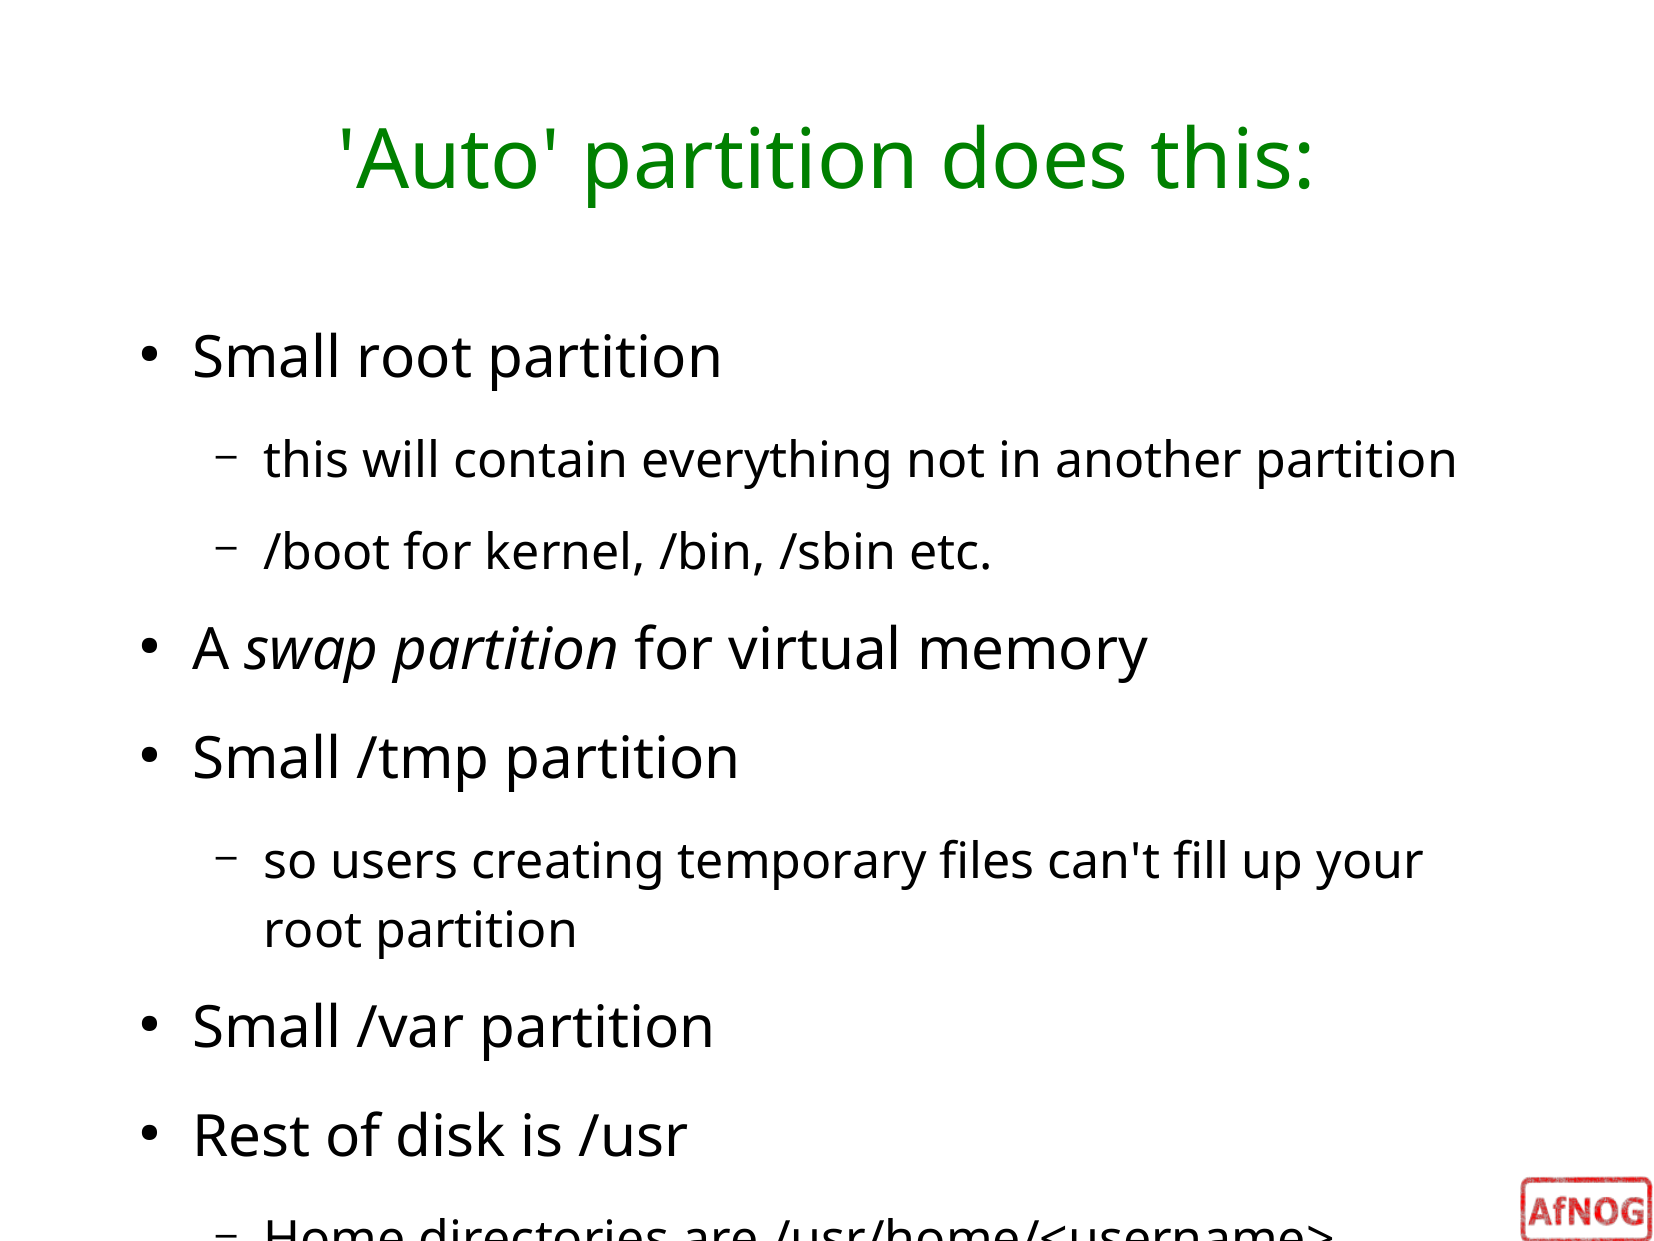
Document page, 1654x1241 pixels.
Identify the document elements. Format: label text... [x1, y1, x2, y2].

picture [1519, 1175, 1654, 1241]
list Small root partition this will contain everything not in another partition /boot for kernel, /bin, /sbin etc. A swap partition for virtual memory Small /tmp partition so users creating temporary files can't fill up your root partition Small /var partition Rest of disk is /usr Home directories are /usr/home/<username> [121, 315, 1533, 1139]
title 'Auto' partition does this: [121, 73, 1533, 241]
